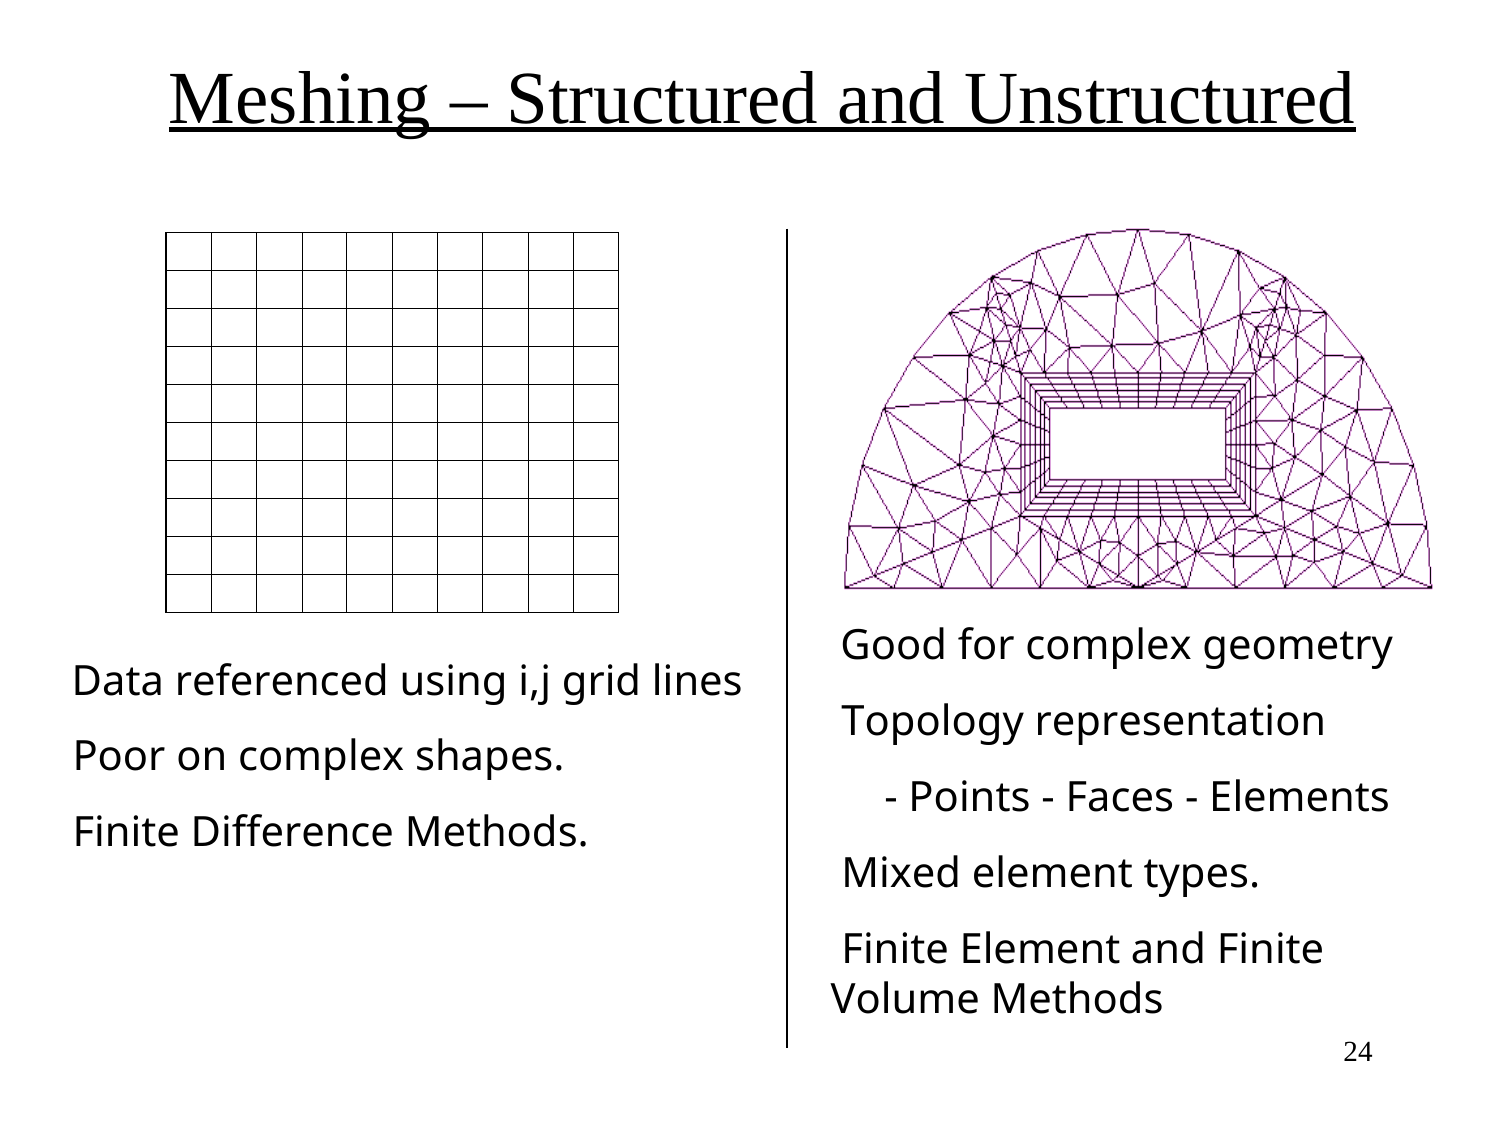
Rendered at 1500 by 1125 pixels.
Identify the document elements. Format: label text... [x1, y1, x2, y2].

text_box <number> [1074, 1030, 1388, 1101]
text_box Data referenced using i,j grid lines Poor on complex shapes. Finite Difference Methods. [788, 645, 794, 940]
title Meshing – Structured and Unstructured [125, 39, 1401, 157]
picture [834, 210, 1443, 609]
picture [141, 214, 643, 629]
text_box Data referenced using i,j grid lines Poor on complex shapes. Finite Difference Methods. [47, 645, 786, 940]
text_box Good for complex geometry Topology representation - Points - Faces - Elements Mixed element types. Finite Element and Finite Volume Methods [815, 609, 1460, 1030]
